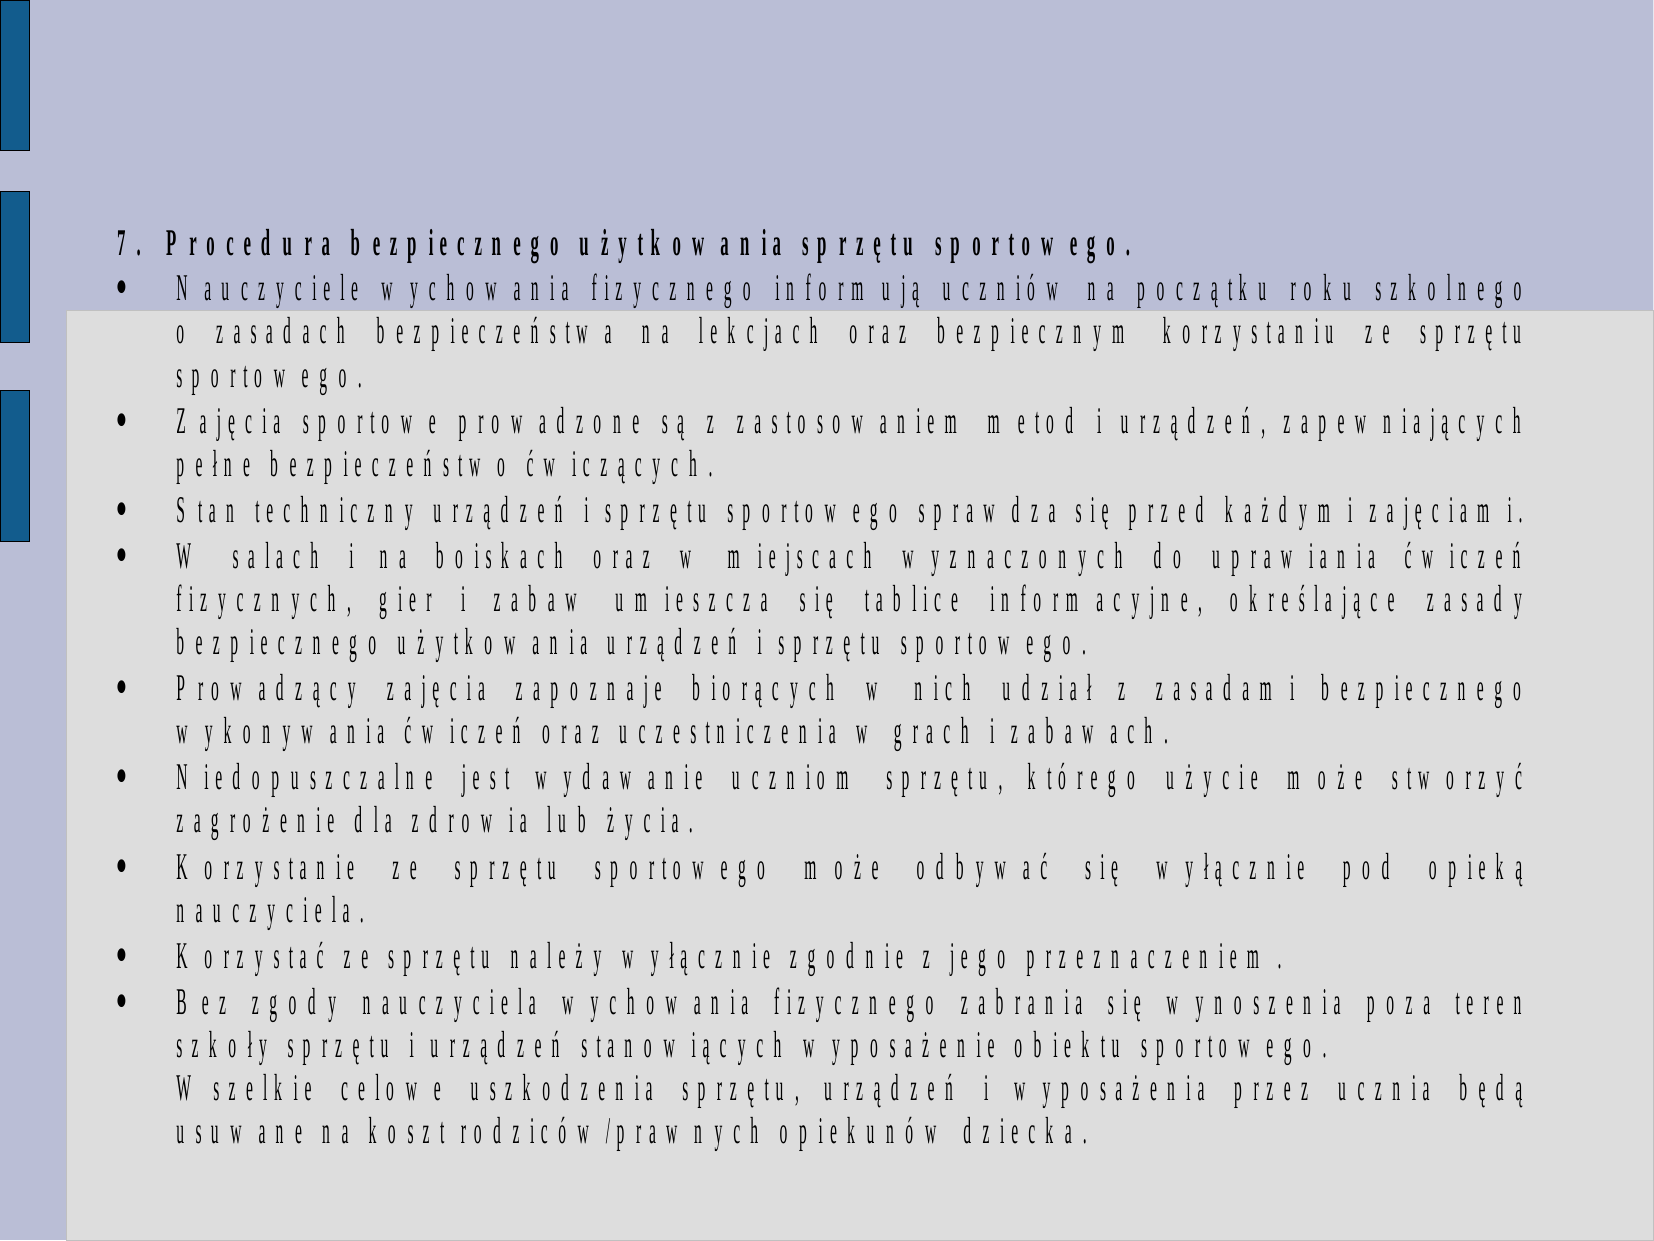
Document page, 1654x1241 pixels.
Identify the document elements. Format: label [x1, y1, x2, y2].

picture [59, 177, 1536, 1152]
